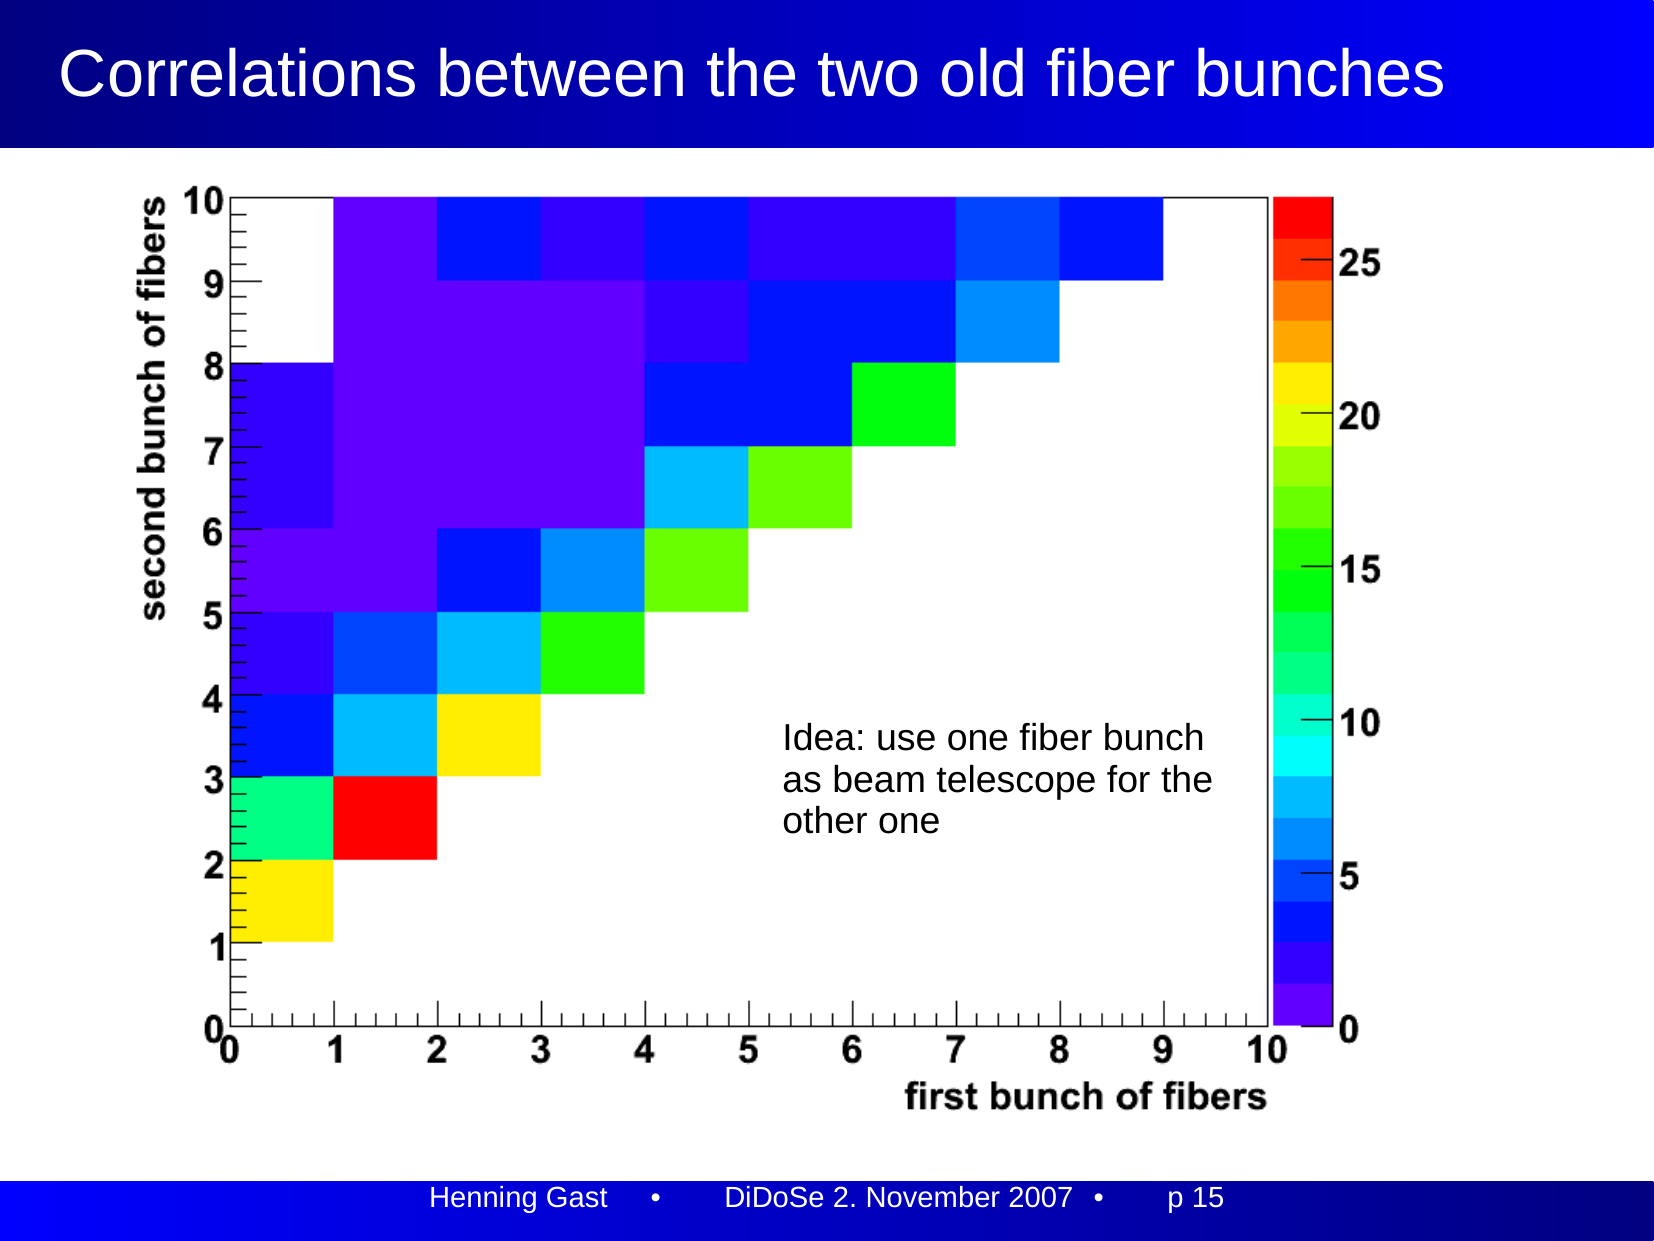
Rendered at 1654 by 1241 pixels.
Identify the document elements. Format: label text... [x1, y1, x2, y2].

picture [123, 177, 1388, 1125]
text_box Idea: use one fiber bunch as beam telescope for the other one [767, 708, 1241, 850]
title Correlations between the two old fiber bunches [0, 0, 1654, 148]
